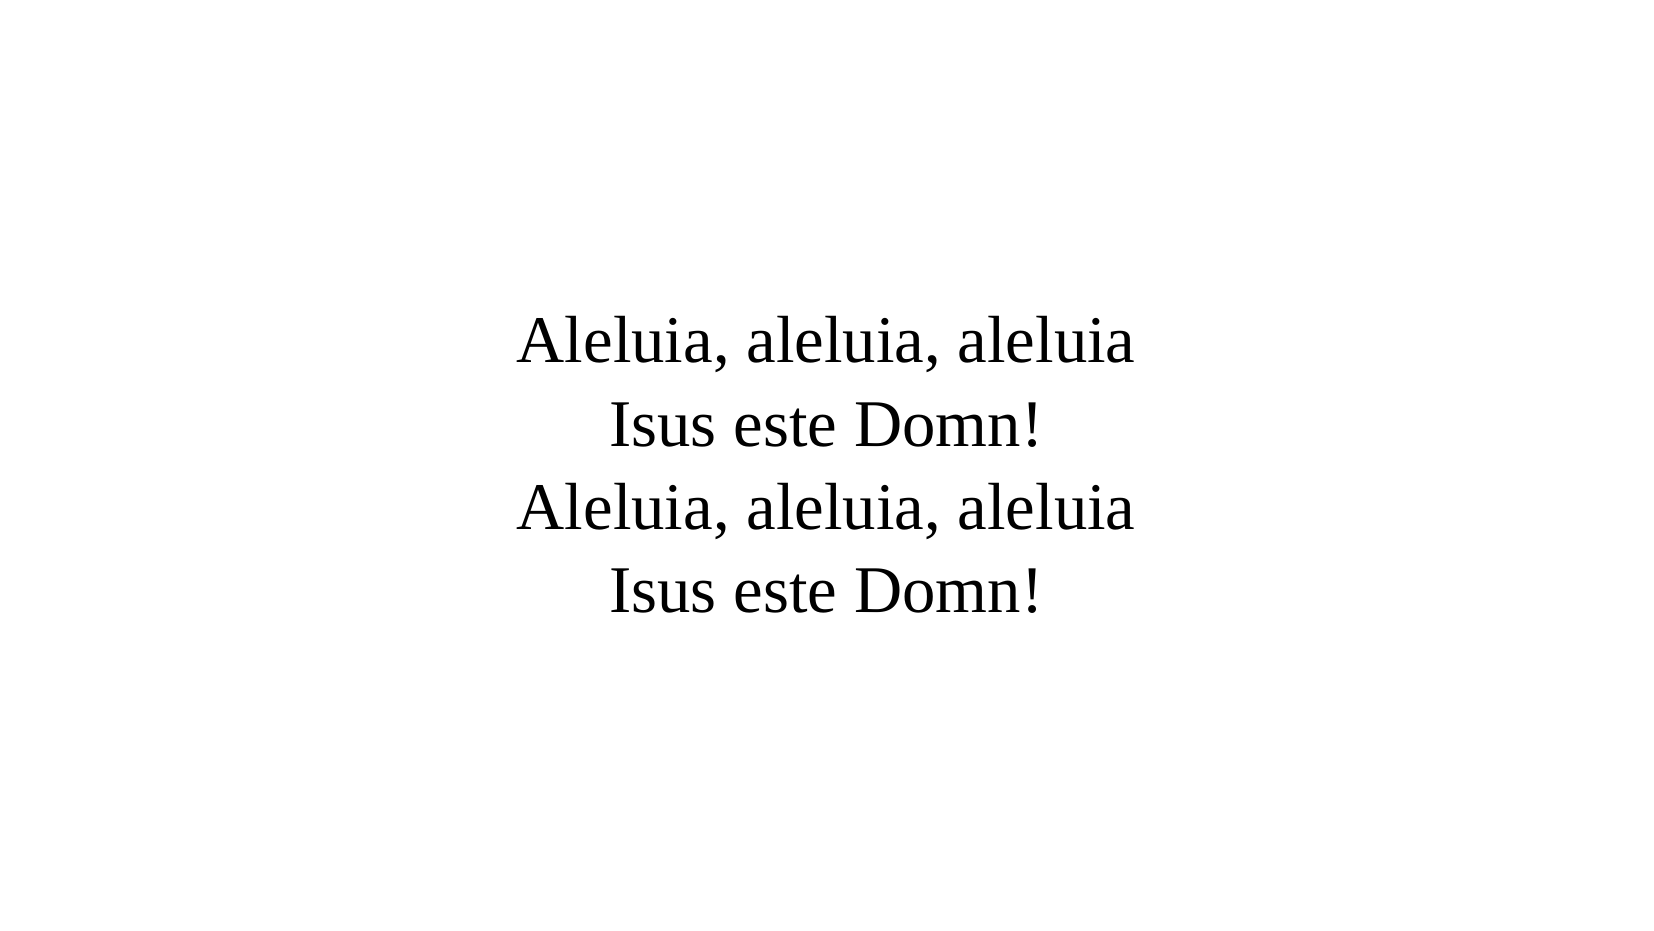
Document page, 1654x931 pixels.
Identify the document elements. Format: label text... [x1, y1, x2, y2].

subtitle Aleluia, aleluia, aleluia Isus este Domn! Aleluia, aleluia, aleluia Isus este Domn! [300, 150, 1354, 781]
